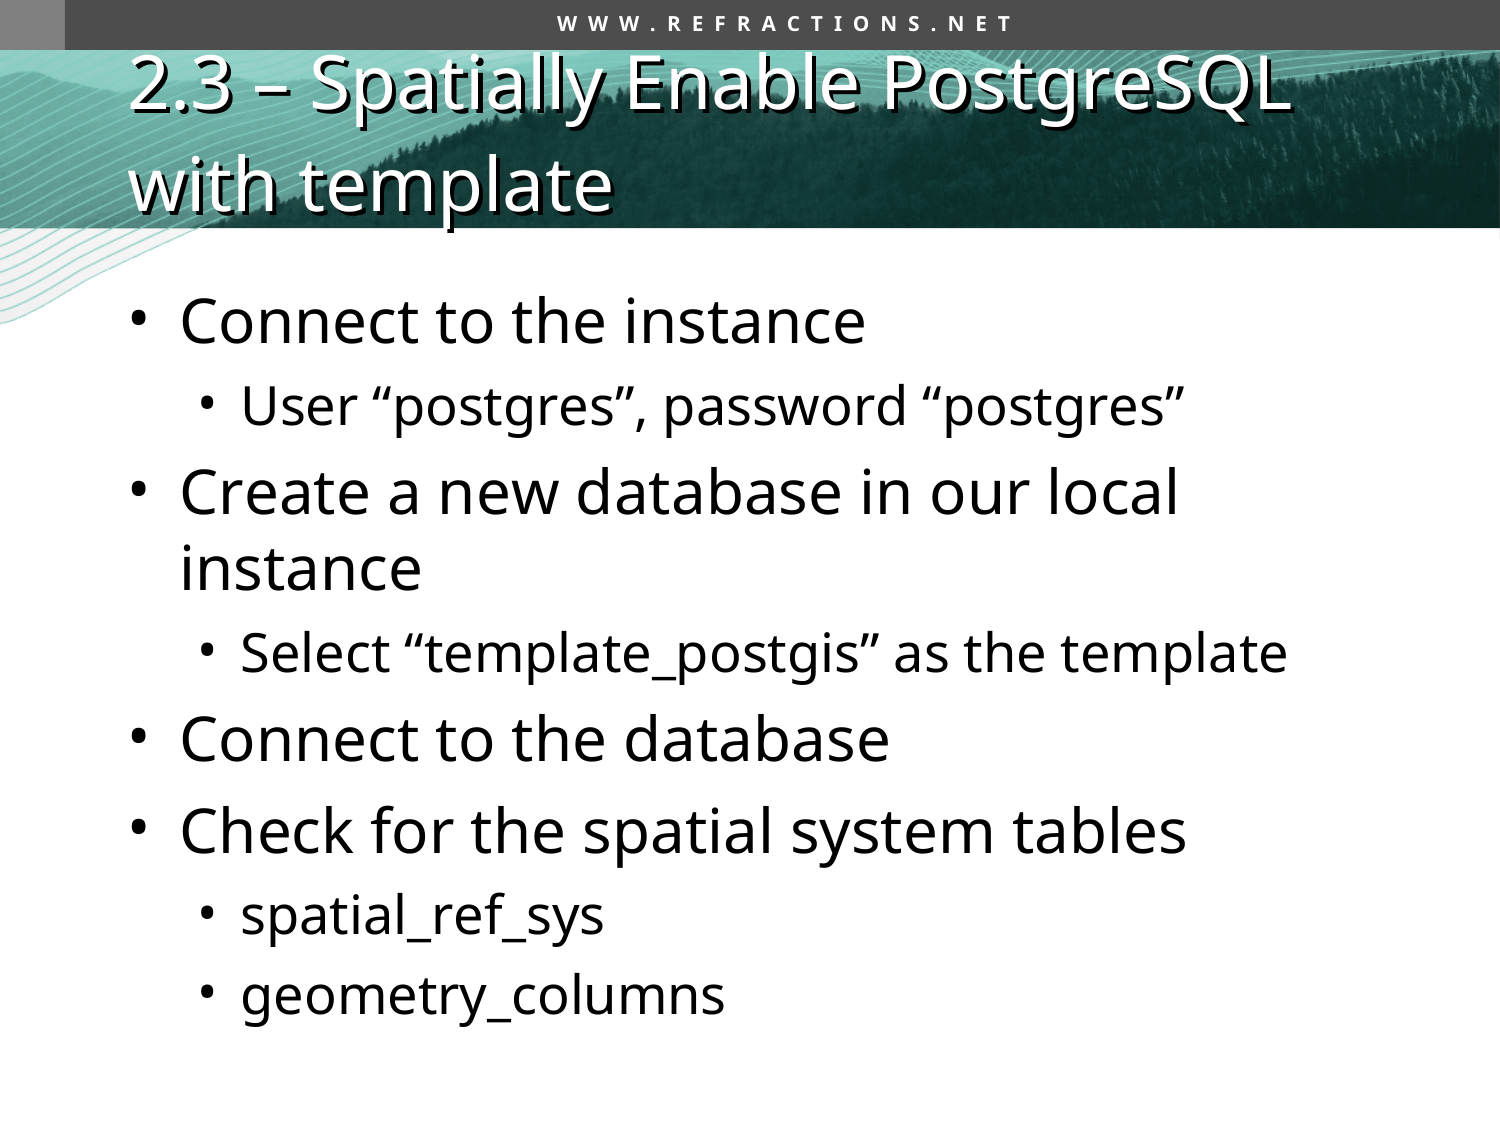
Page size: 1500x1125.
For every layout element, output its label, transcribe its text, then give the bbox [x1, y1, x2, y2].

list Connect to the instance User “postgres”, password “postgres” Create a new database in our local instance Select “template_postgis” as the template Connect to the database Check for the spatial system tables spatial_ref_sys geometry_columns [112, 274, 1388, 1050]
picture [0, 50, 1500, 325]
title 2.3 – Spatially Enable PostgreSQL with template [112, 36, 1388, 227]
